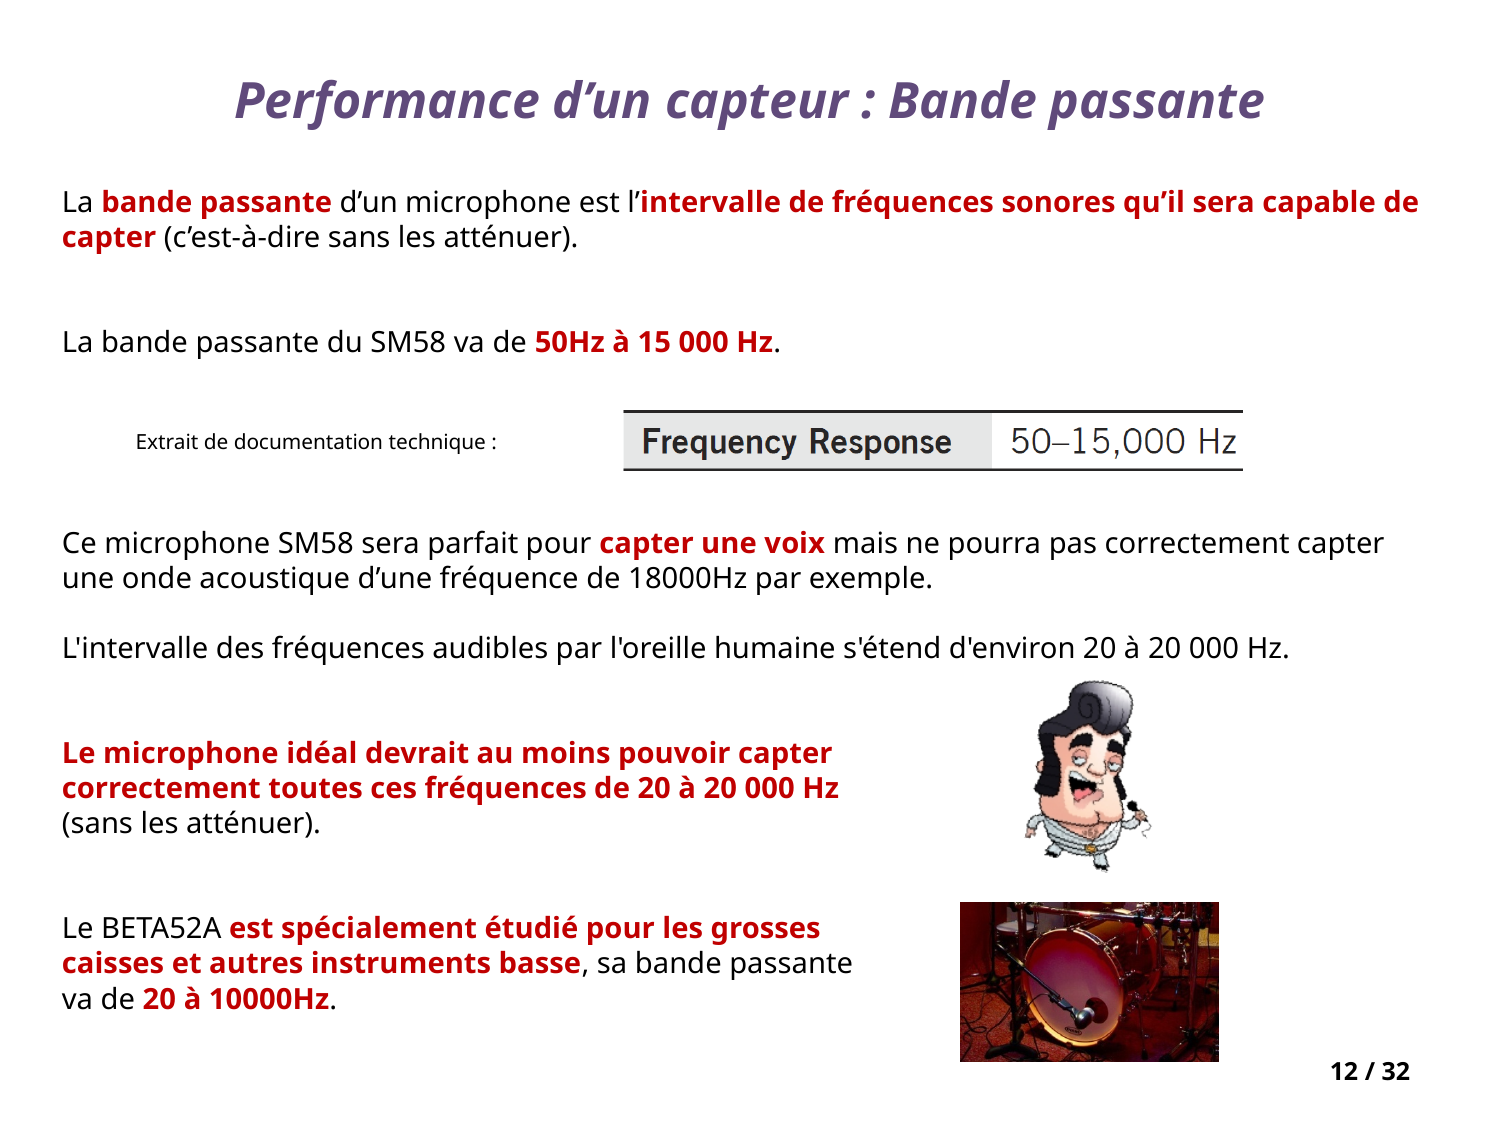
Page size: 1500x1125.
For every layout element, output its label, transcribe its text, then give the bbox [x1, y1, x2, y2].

picture [1007, 667, 1231, 892]
slide_number <numéro> / 32 [1074, 1042, 1425, 1103]
list La bande passante d’un microphone est l’intervalle de fréquences sonores qu’il sera capable de capter (c’est-à-dire sans les atténuer). La bande passante du SM58 va de 50Hz à 15 000 Hz. Extrait de documentation technique : Ce microphone SM58 sera parfait pour capter une voix mais ne pourra pas correctement capter une onde acoustique d’une fréquence de 18000Hz par exemple. L'intervalle des fréquences audibles par l'oreille humaine s'étend d'environ 20 à 20 000 Hz. Le microphone idéal devrait au moins pouvoir capter correctement toutes ces fréquences de 20 à 20 000 Hz (sans les atténuer). Le BETA52A est spécialement étudié pour les grosses caisses et autres instruments basse, sa bande passante va de 20 à 10000Hz. [46, 175, 1454, 1079]
title Performance d’un capteur : Bande passante [75, 45, 1425, 153]
picture [960, 902, 1219, 1062]
picture [621, 410, 1243, 471]
